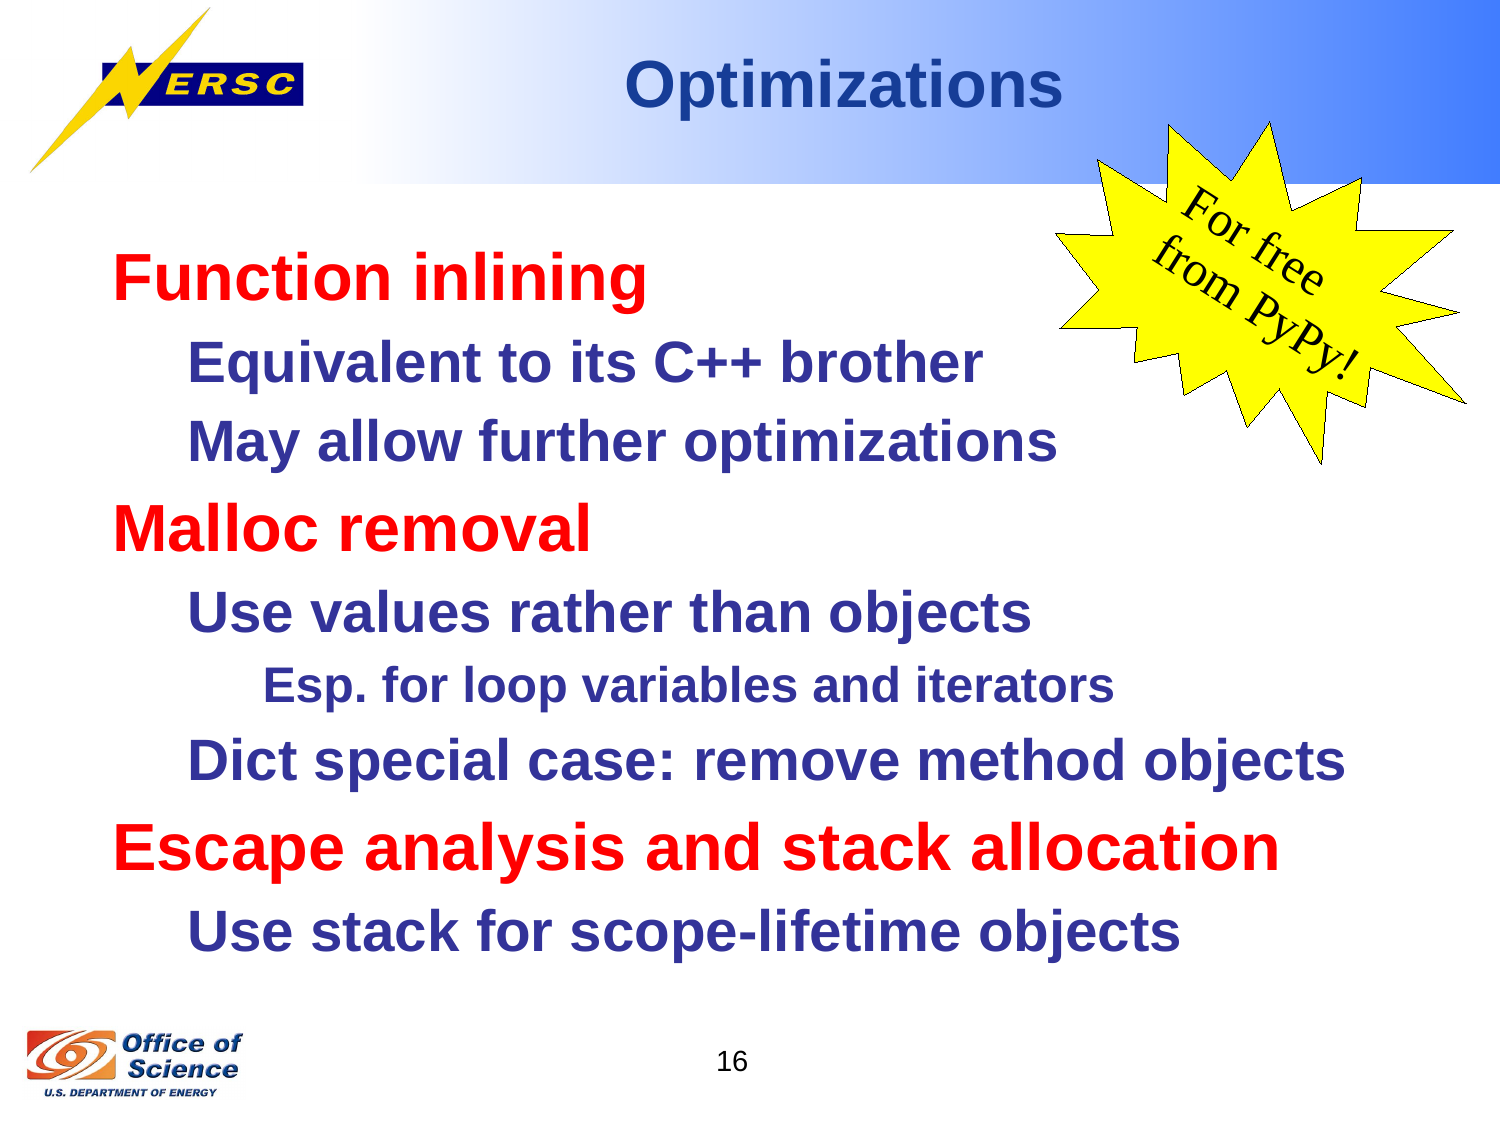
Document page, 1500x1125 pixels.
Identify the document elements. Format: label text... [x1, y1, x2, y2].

text_box [1393, 294, 1460, 324]
list Function inlining Equivalent to its C++ brother May allow further optimizations Malloc removal Use values rather than objects Esp. for loop variables and iterators Dict special case: remove method objects Escape analysis and stack allocation Use stack for scope-lifetime objects [112, 240, 1431, 1001]
text_box [1358, 390, 1368, 408]
text_box [1379, 333, 1467, 404]
picture [0, 0, 352, 182]
text_box For free from PyPy! [1133, 175, 1417, 421]
title Optimizations [364, 13, 1326, 156]
text_box [1055, 121, 1454, 465]
picture [22, 1026, 246, 1100]
